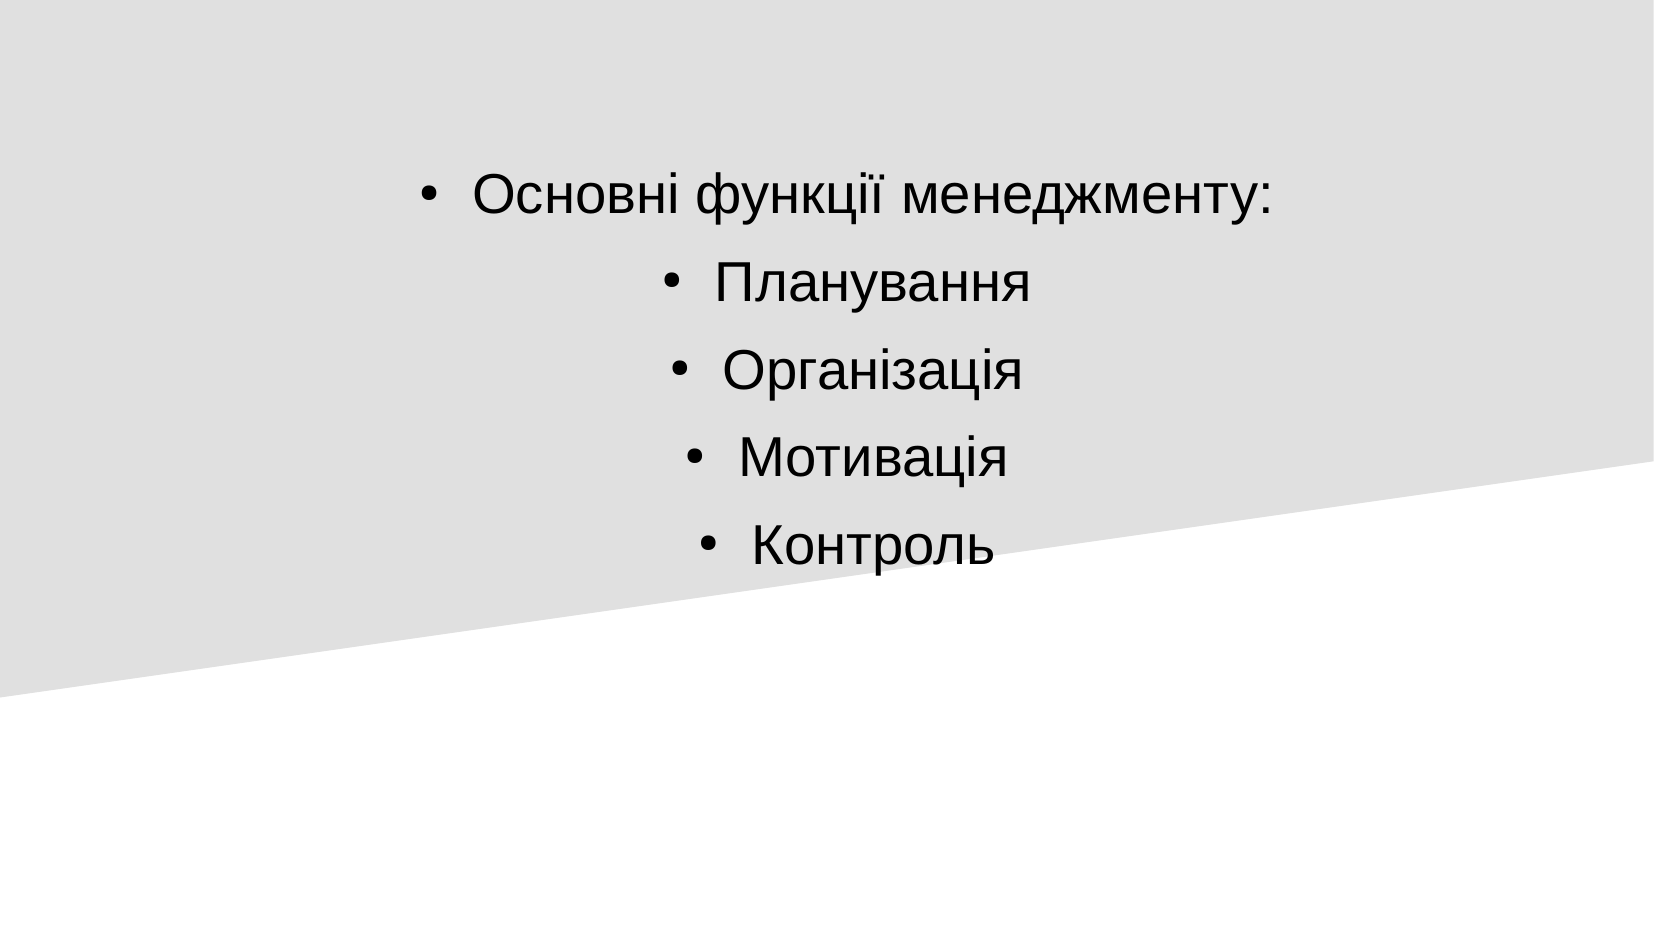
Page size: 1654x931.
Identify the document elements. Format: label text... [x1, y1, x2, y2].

list Основні функції менеджменту: Планування Організація Мотивація Контроль [116, 162, 1561, 736]
